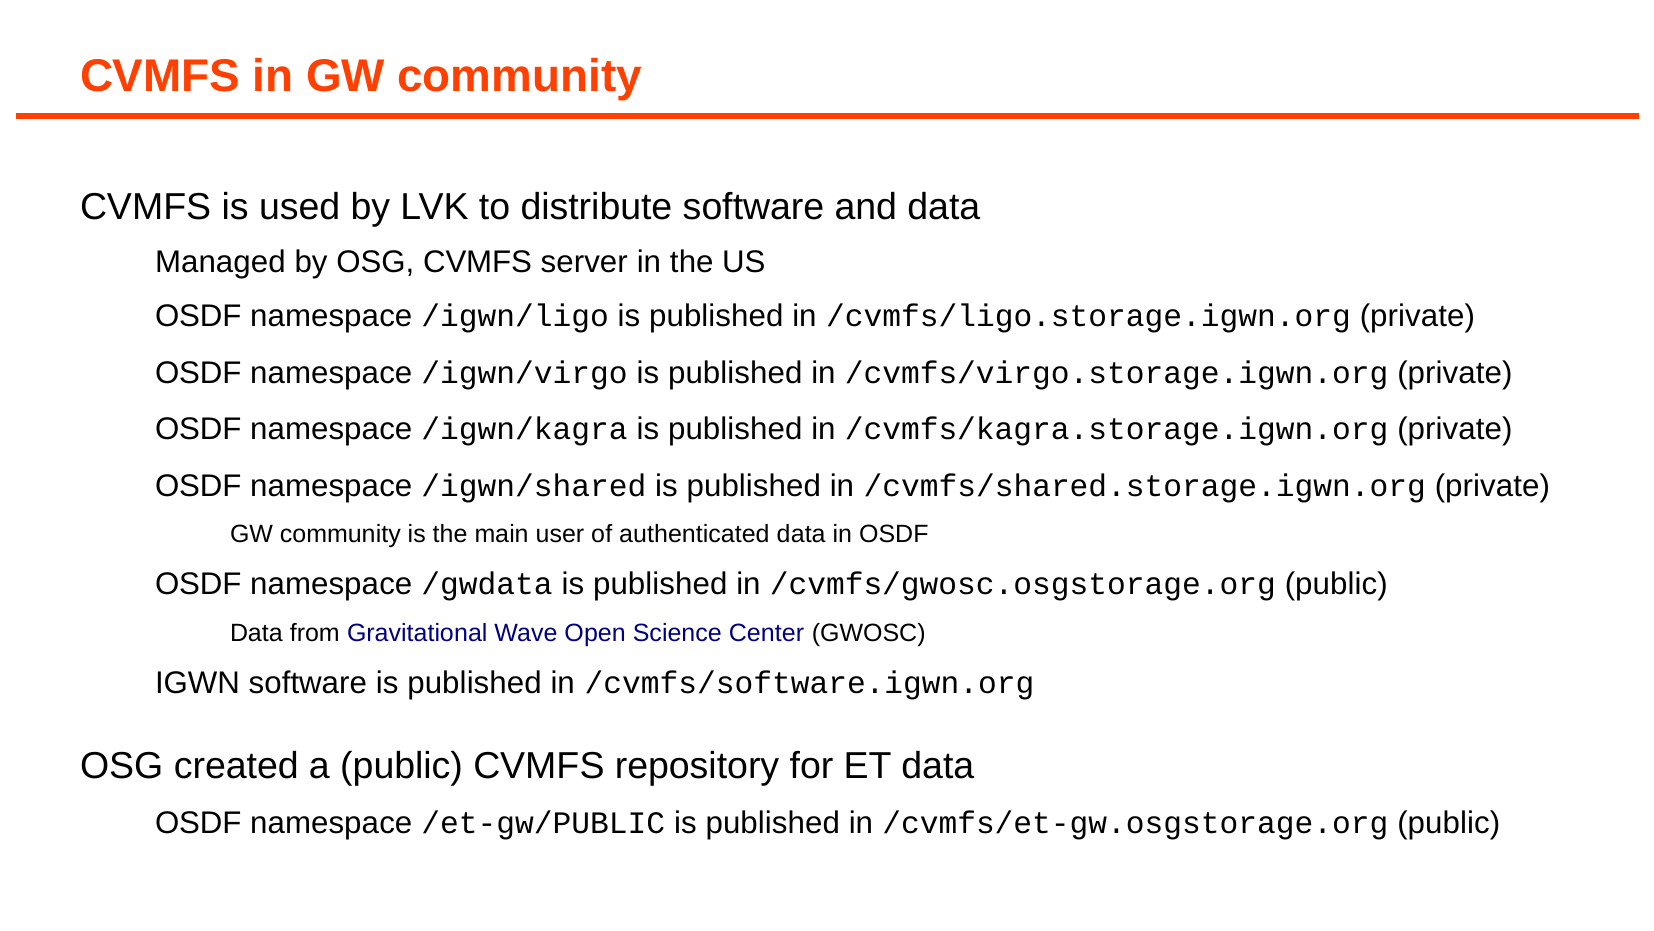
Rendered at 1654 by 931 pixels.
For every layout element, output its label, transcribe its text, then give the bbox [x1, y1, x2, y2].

text_box CVMFS in GW community CVMFS is used by LVK to distribute software and data Managed by OSG, CVMFS server in the US OSDF namespace /igwn/ligo is published in /cvmfs/ligo.storage.igwn.org (private) OSDF namespace /igwn/virgo is published in /cvmfs/virgo.storage.igwn.org (private) OSDF namespace /igwn/kagra is published in /cvmfs/kagra.storage.igwn.org (private) OSDF namespace /igwn/shared is published in /cvmfs/shared.storage.igwn.org (private) GW community is the main user of authenticated data in OSDF OSDF namespace /gwdata is published in /cvmfs/gwosc.osgstorage.org (public) Data from Gravitational Wave Open Science Center (GWOSC) IGWN software is published in /cvmfs/software.igwn.org OSG created a (public) CVMFS repository for ET data OSDF namespace /et-gw/PUBLIC is published in /cvmfs/et-gw.osgstorage.org (public) [65, 42, 1587, 113]
text_box CVMFS in GW community CVMFS is used by LVK to distribute software and data Managed by OSG, CVMFS server in the US OSDF namespace /igwn/ligo is published in /cvmfs/ligo.storage.igwn.org (private) OSDF namespace /igwn/virgo is published in /cvmfs/virgo.storage.igwn.org (private) OSDF namespace /igwn/kagra is published in /cvmfs/kagra.storage.igwn.org (private) OSDF namespace /igwn/shared is published in /cvmfs/shared.storage.igwn.org (private) GW community is the main user of authenticated data in OSDF OSDF namespace /gwdata is published in /cvmfs/gwosc.osgstorage.org (public) Data from Gravitational Wave Open Science Center (GWOSC) IGWN software is published in /cvmfs/software.igwn.org OSG created a (public) CVMFS repository for ET data OSDF namespace /et-gw/PUBLIC is published in /cvmfs/et-gw.osgstorage.org (public) [65, 119, 1587, 923]
